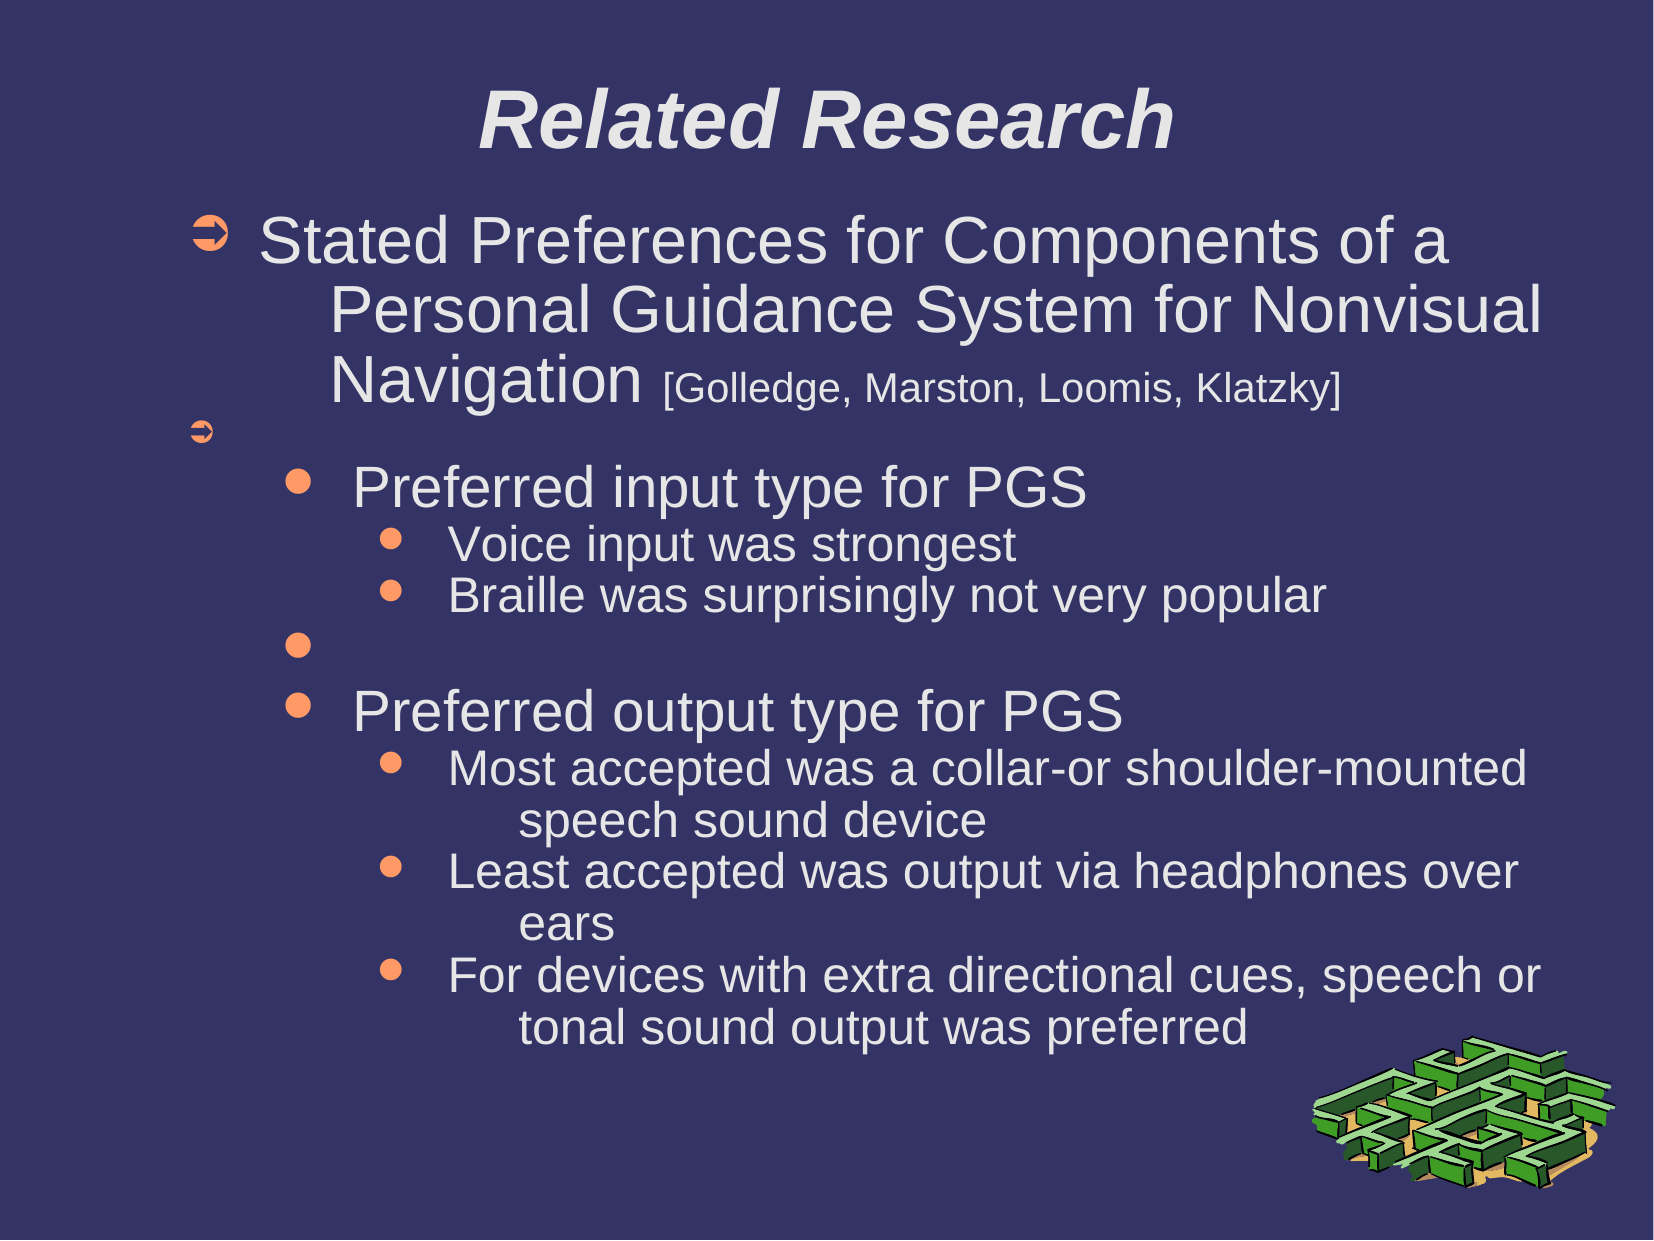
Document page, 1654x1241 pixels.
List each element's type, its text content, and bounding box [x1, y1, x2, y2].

title Related Research [121, 19, 1534, 227]
list Stated Preferences for Components of a Personal Guidance System for Nonvisual Navigation [Golledge, Marston, Loomis, Klatzky] Preferred input type for PGS Voice input was strongest Braille was surprisingly not very popular Preferred output type for PGS Most accepted was a collar-or shoulder-mounted speech sound device Least accepted was output via headphones over ears For devices with extra directional cues, speech or tonal sound output was preferred [164, 207, 1555, 1109]
